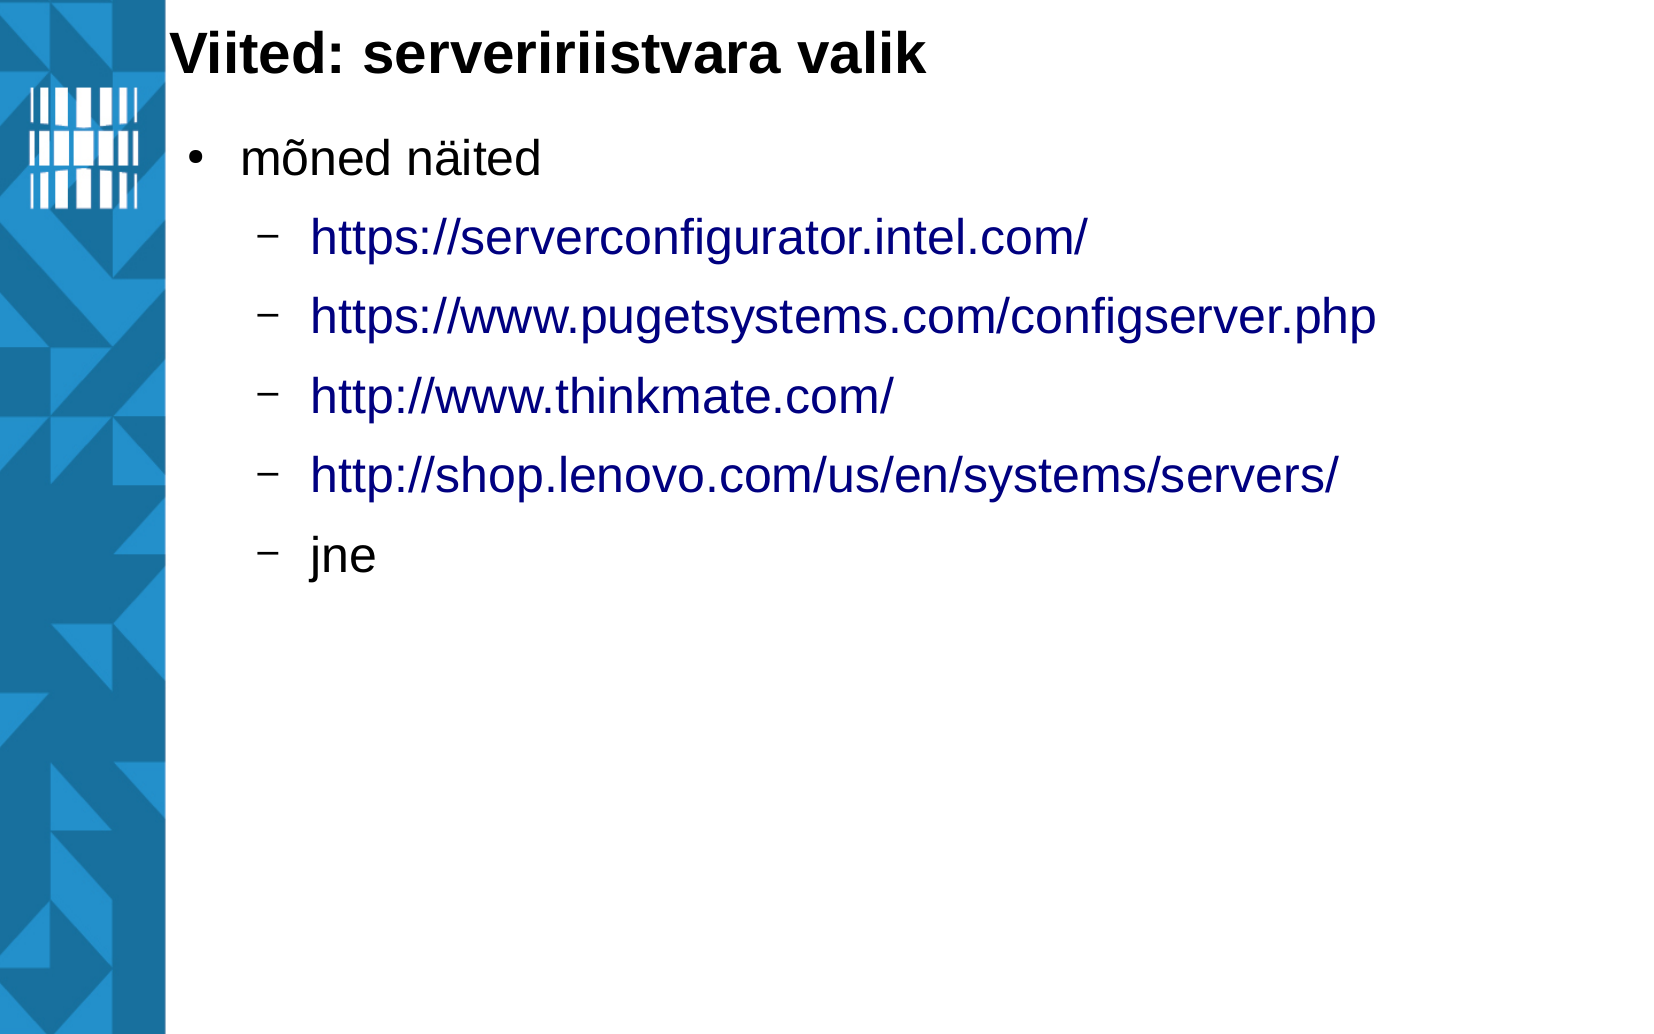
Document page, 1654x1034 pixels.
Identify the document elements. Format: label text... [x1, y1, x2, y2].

title Viited: serveririistvara valik [169, 11, 1571, 95]
list mõned näited https://serverconfigurator.intel.com/ https://www.pugetsystems.com/configserver.php http://www.thinkmate.com/ http://shop.lenovo.com/us/en/systems/servers/ jne [169, 129, 1630, 997]
